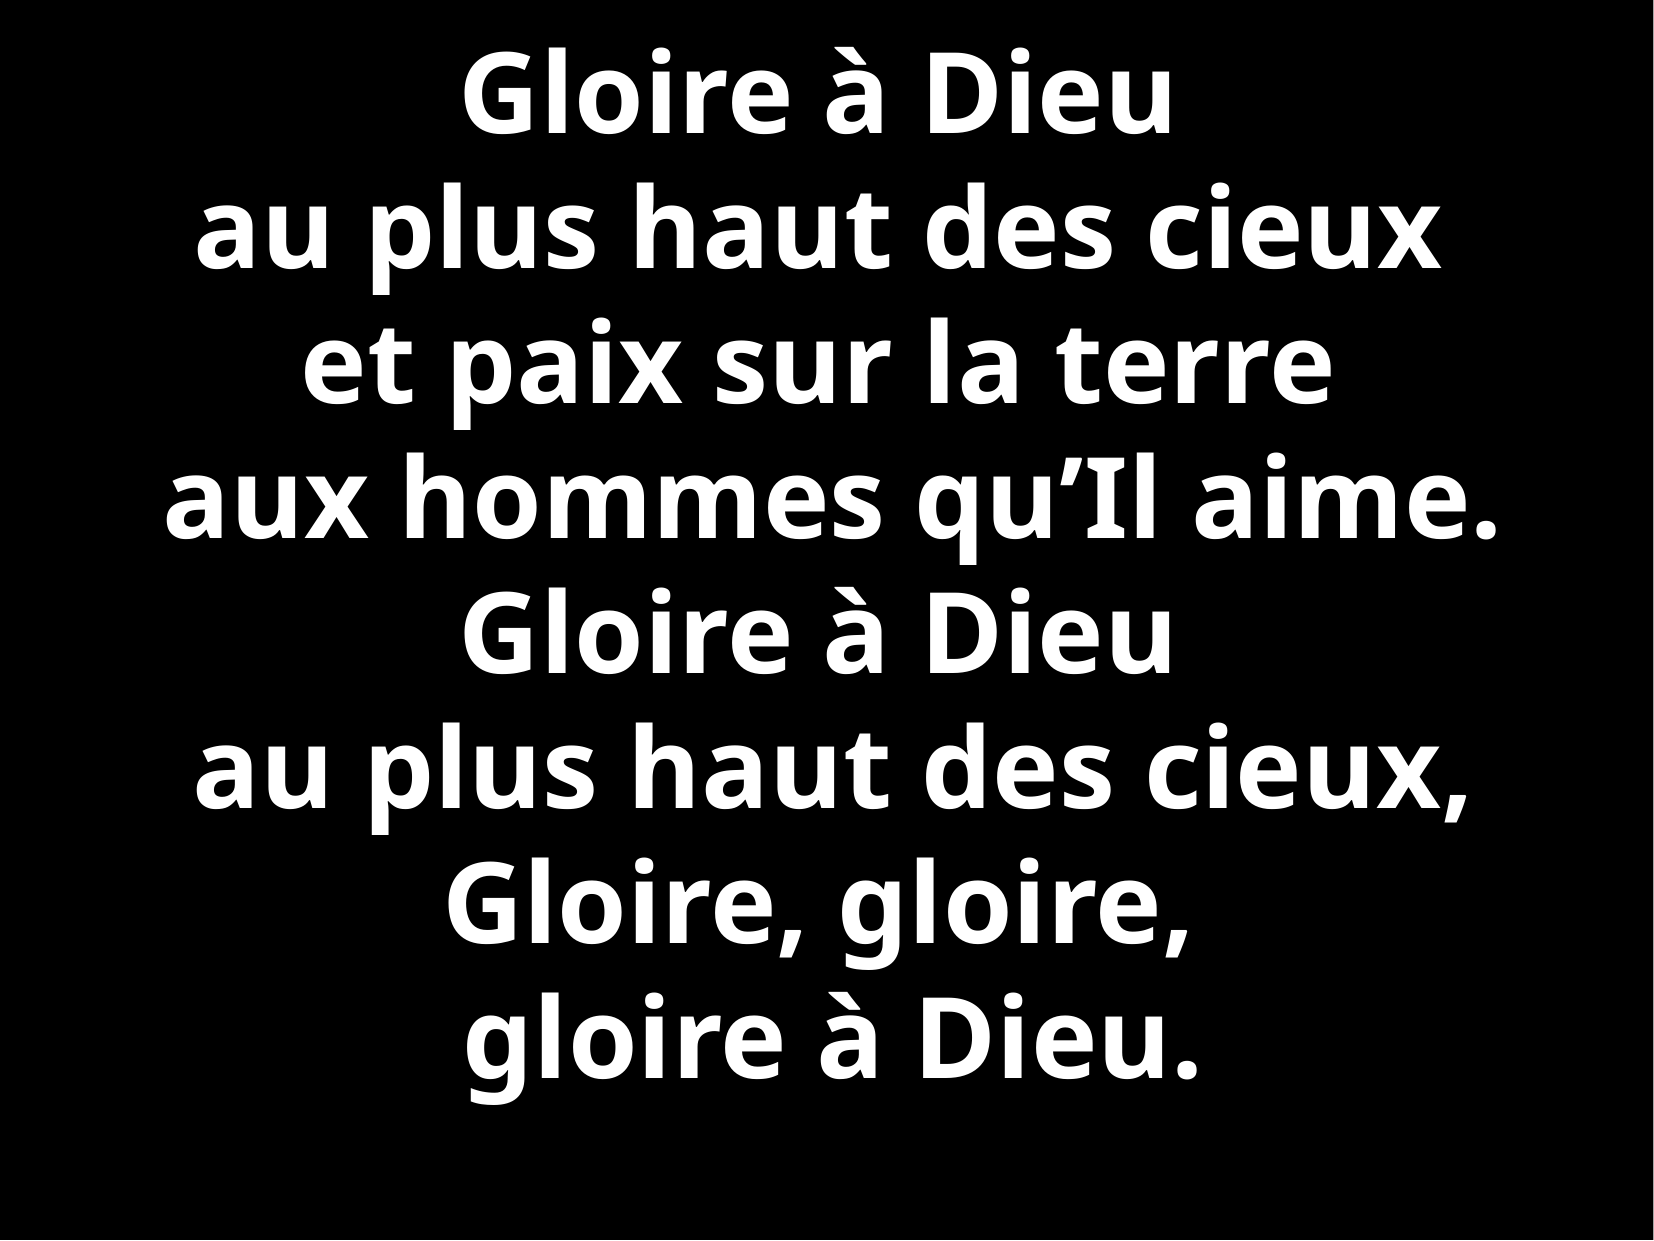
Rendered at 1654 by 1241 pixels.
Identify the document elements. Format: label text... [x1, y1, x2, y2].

list Gloire à Dieu au plus haut des cieux et paix sur la terre aux hommes qu’Il aime. Gloire à Dieu au plus haut des cieux, Gloire, gloire, gloire à Dieu. [12, 13, 1654, 1241]
